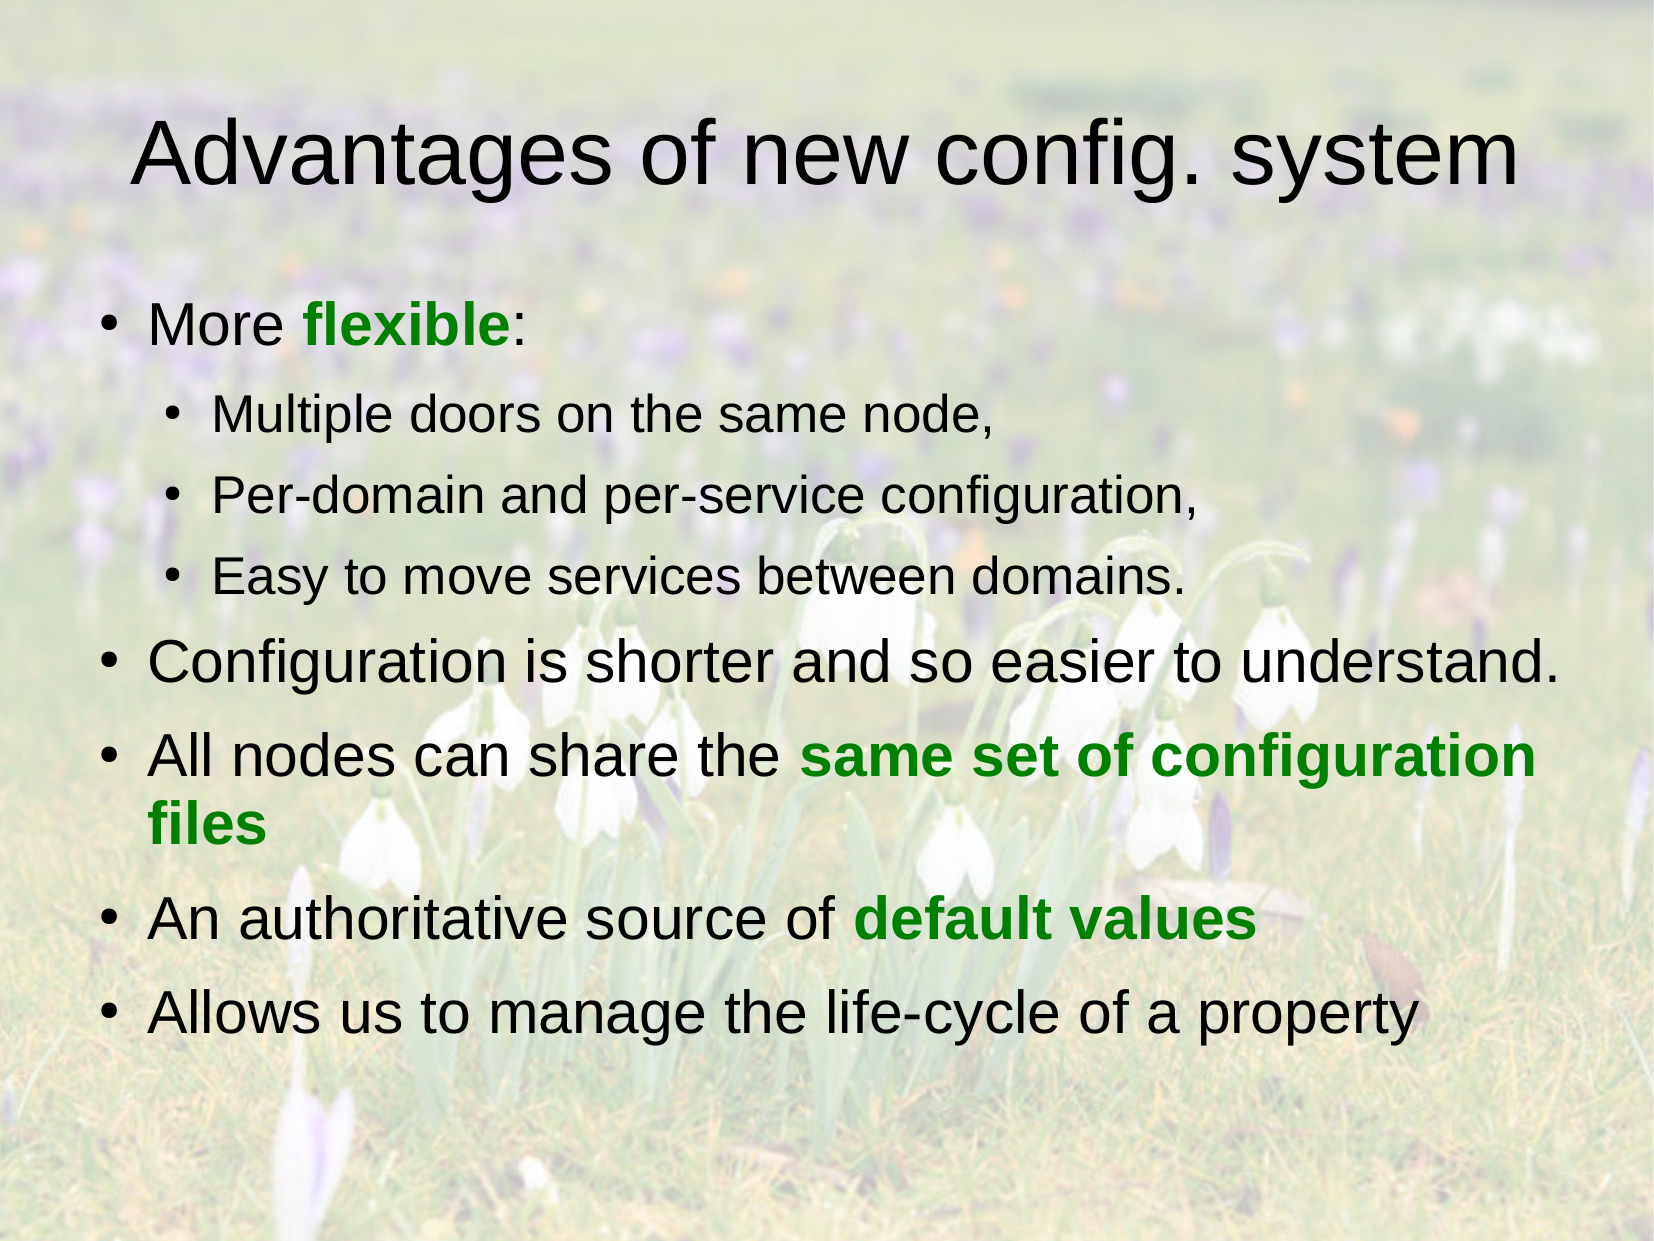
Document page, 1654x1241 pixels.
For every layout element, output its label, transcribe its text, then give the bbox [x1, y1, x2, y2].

title Advantages of new config. system [82, 49, 1571, 257]
list More flexible: Multiple doors on the same node, Per-domain and per-service configuration, Easy to move services between domains. Configuration is shorter and so easier to understand. All nodes can share the same set of configuration files An authoritative source of default values Allows us to manage the life-cycle of a property [82, 290, 1571, 1109]
picture [0, 0, 1654, 1241]
